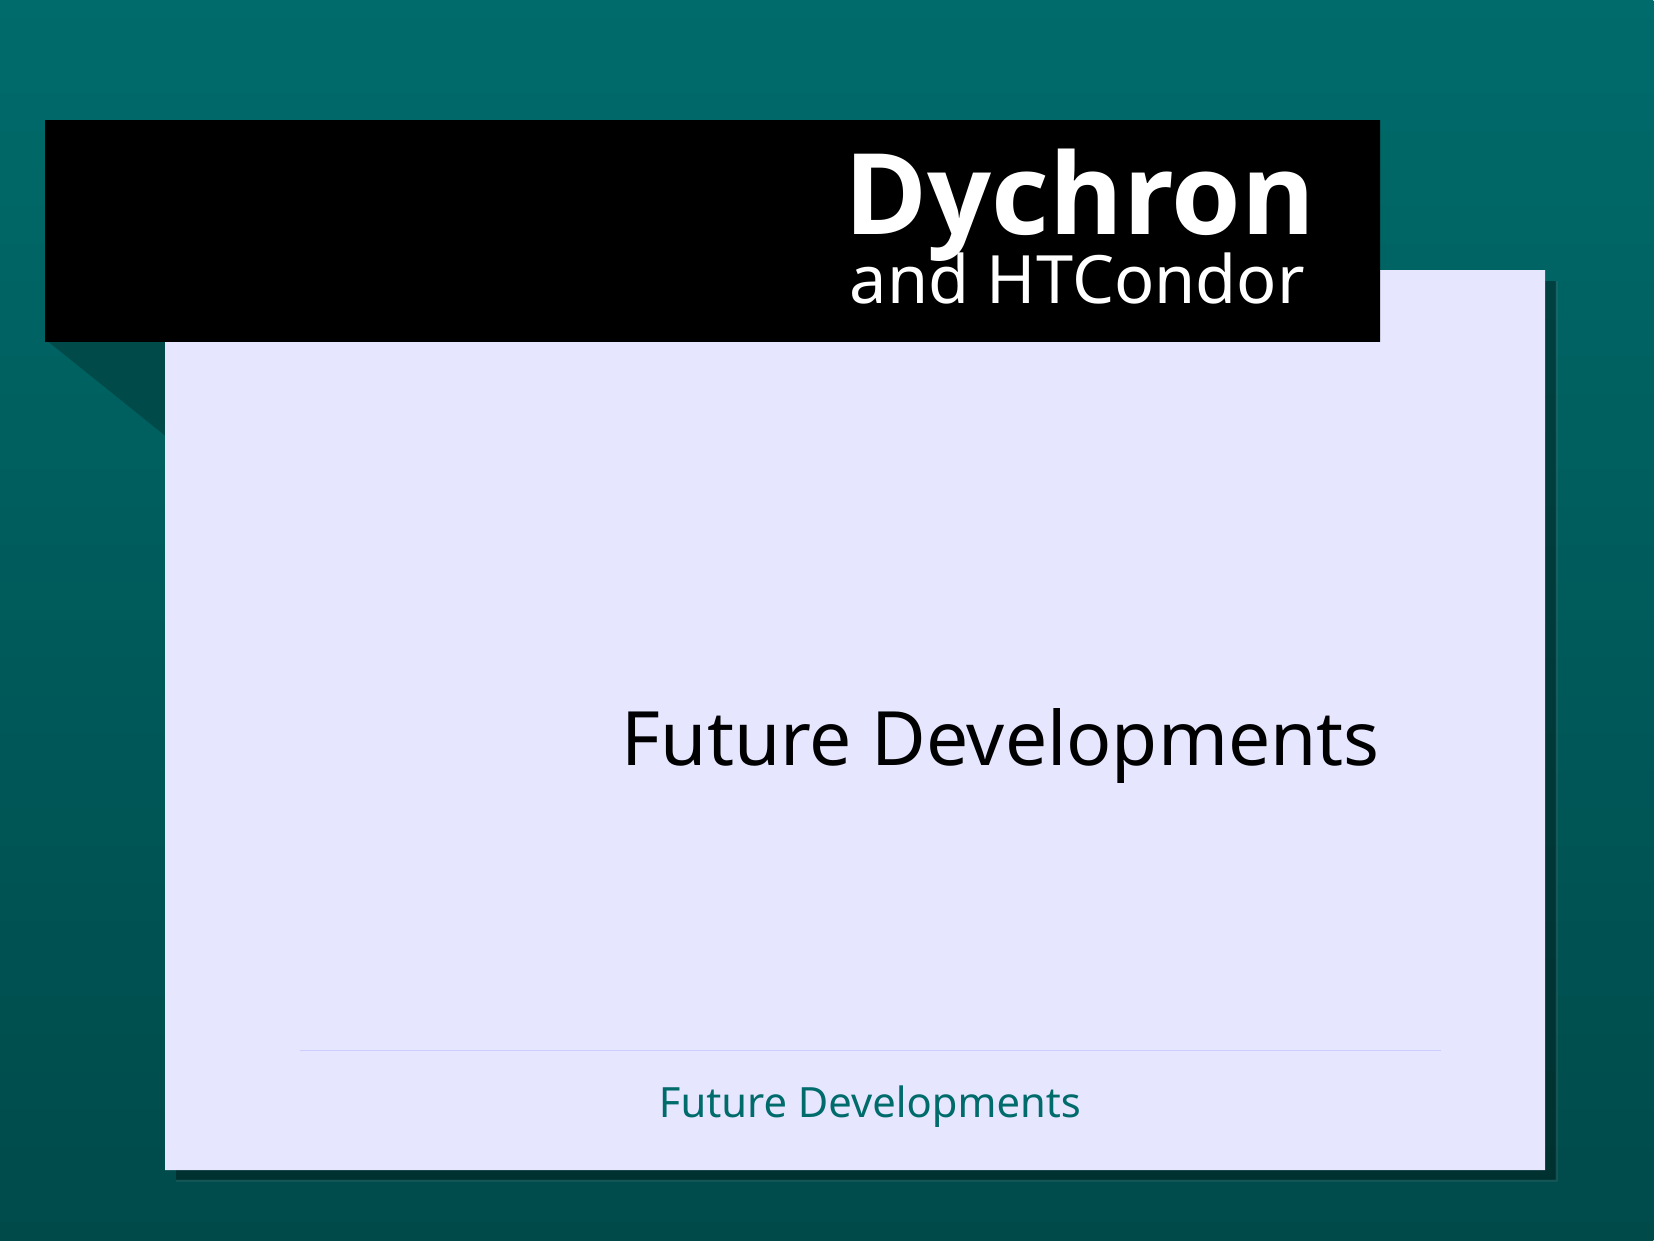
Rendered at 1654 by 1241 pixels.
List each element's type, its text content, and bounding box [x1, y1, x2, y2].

subtitle Future Developments [330, 375, 1381, 1021]
title Dychron [345, 105, 1316, 225]
text_box and HTCondor [285, 225, 1321, 342]
text_box [44, 120, 1546, 1171]
text_box Future Developments [300, 1065, 1441, 1143]
